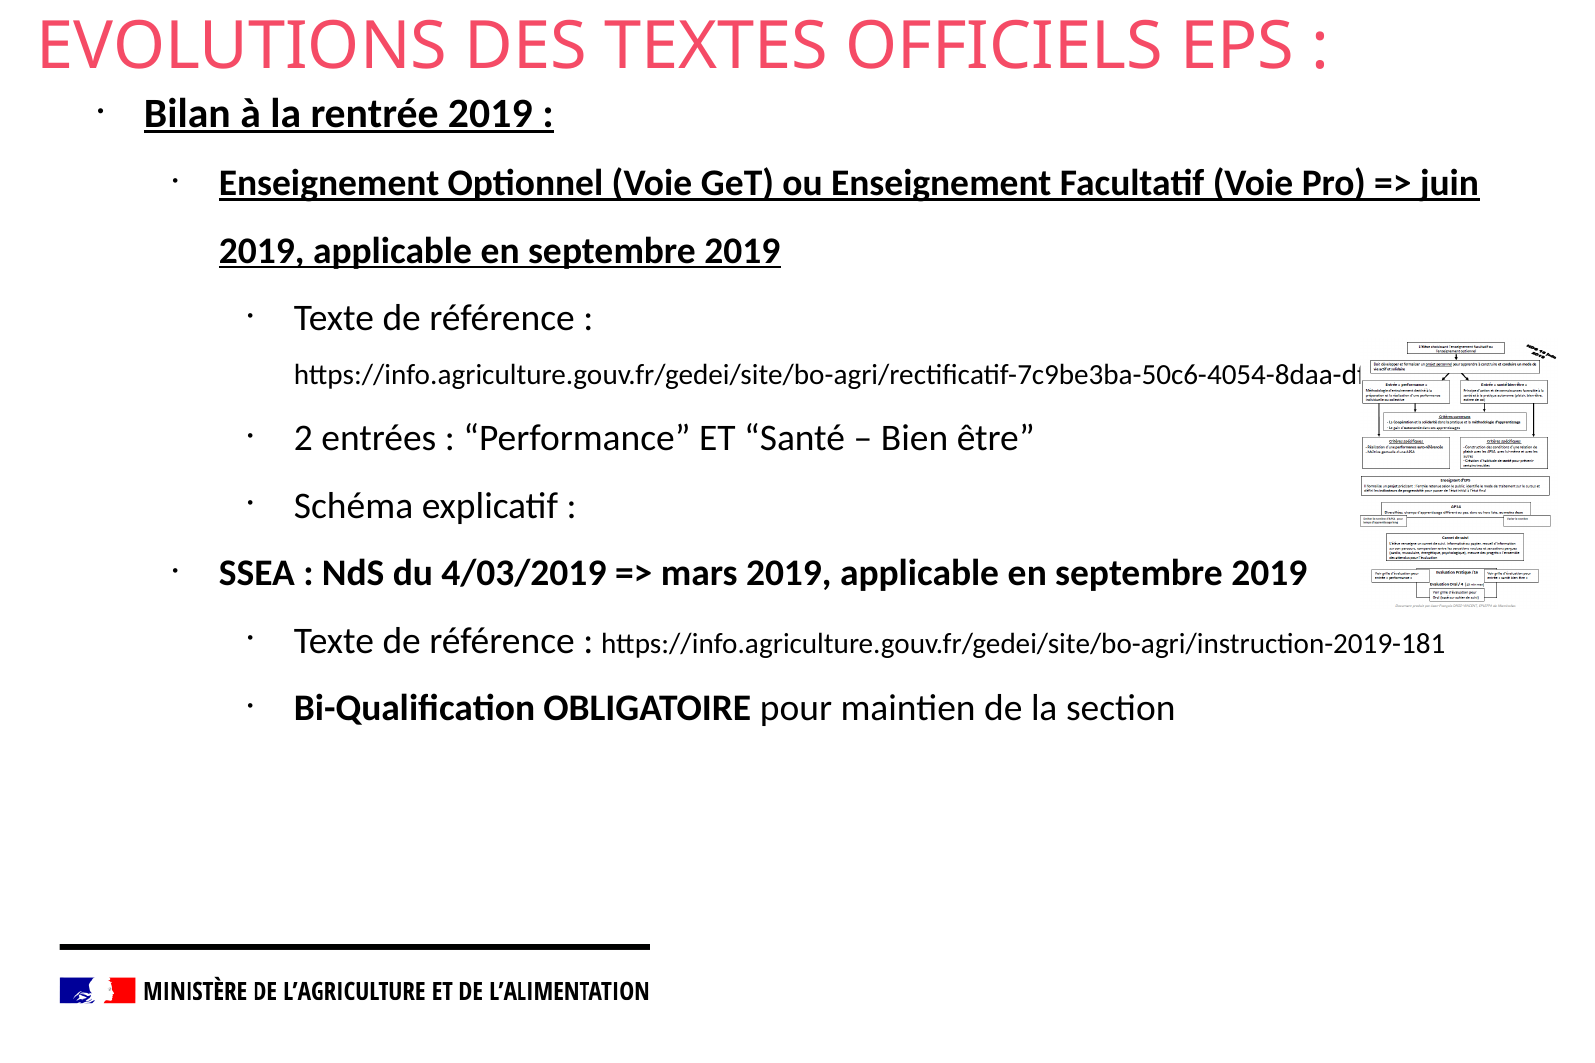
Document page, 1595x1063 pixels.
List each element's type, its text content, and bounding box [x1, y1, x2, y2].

picture [1360, 338, 1558, 609]
picture [59, 944, 82, 1004]
text_box Bilan à la rentrée 2019 : Enseignement Optionnel (Voie GeT) ou Enseignement Facultatif (Voie Pro) => juin 2019, applicable en septembre 2019 Texte de référence : https://info.agriculture.gouv.fr/gedei/site/bo-agri/rectificatif-7c9be3ba-50c6-4054-8daa-df23b4062144 2 entrées : “Performance” ET “Santé – Bien être” Schéma explicatif : SSEA : NdS du 4/03/2019 => mars 2019, applicable en septembre 2019 Texte de référence : https://info.agriculture.gouv.fr/gedei/site/bo-agri/instruction-2019-181 Bi-Qualification OBLIGATOIRE pour maintien de la section [82, 53, 1569, 1063]
text_box EVOLUTIONS DES TEXTES OFFICIELS EPS : [36, 2, 1558, 83]
